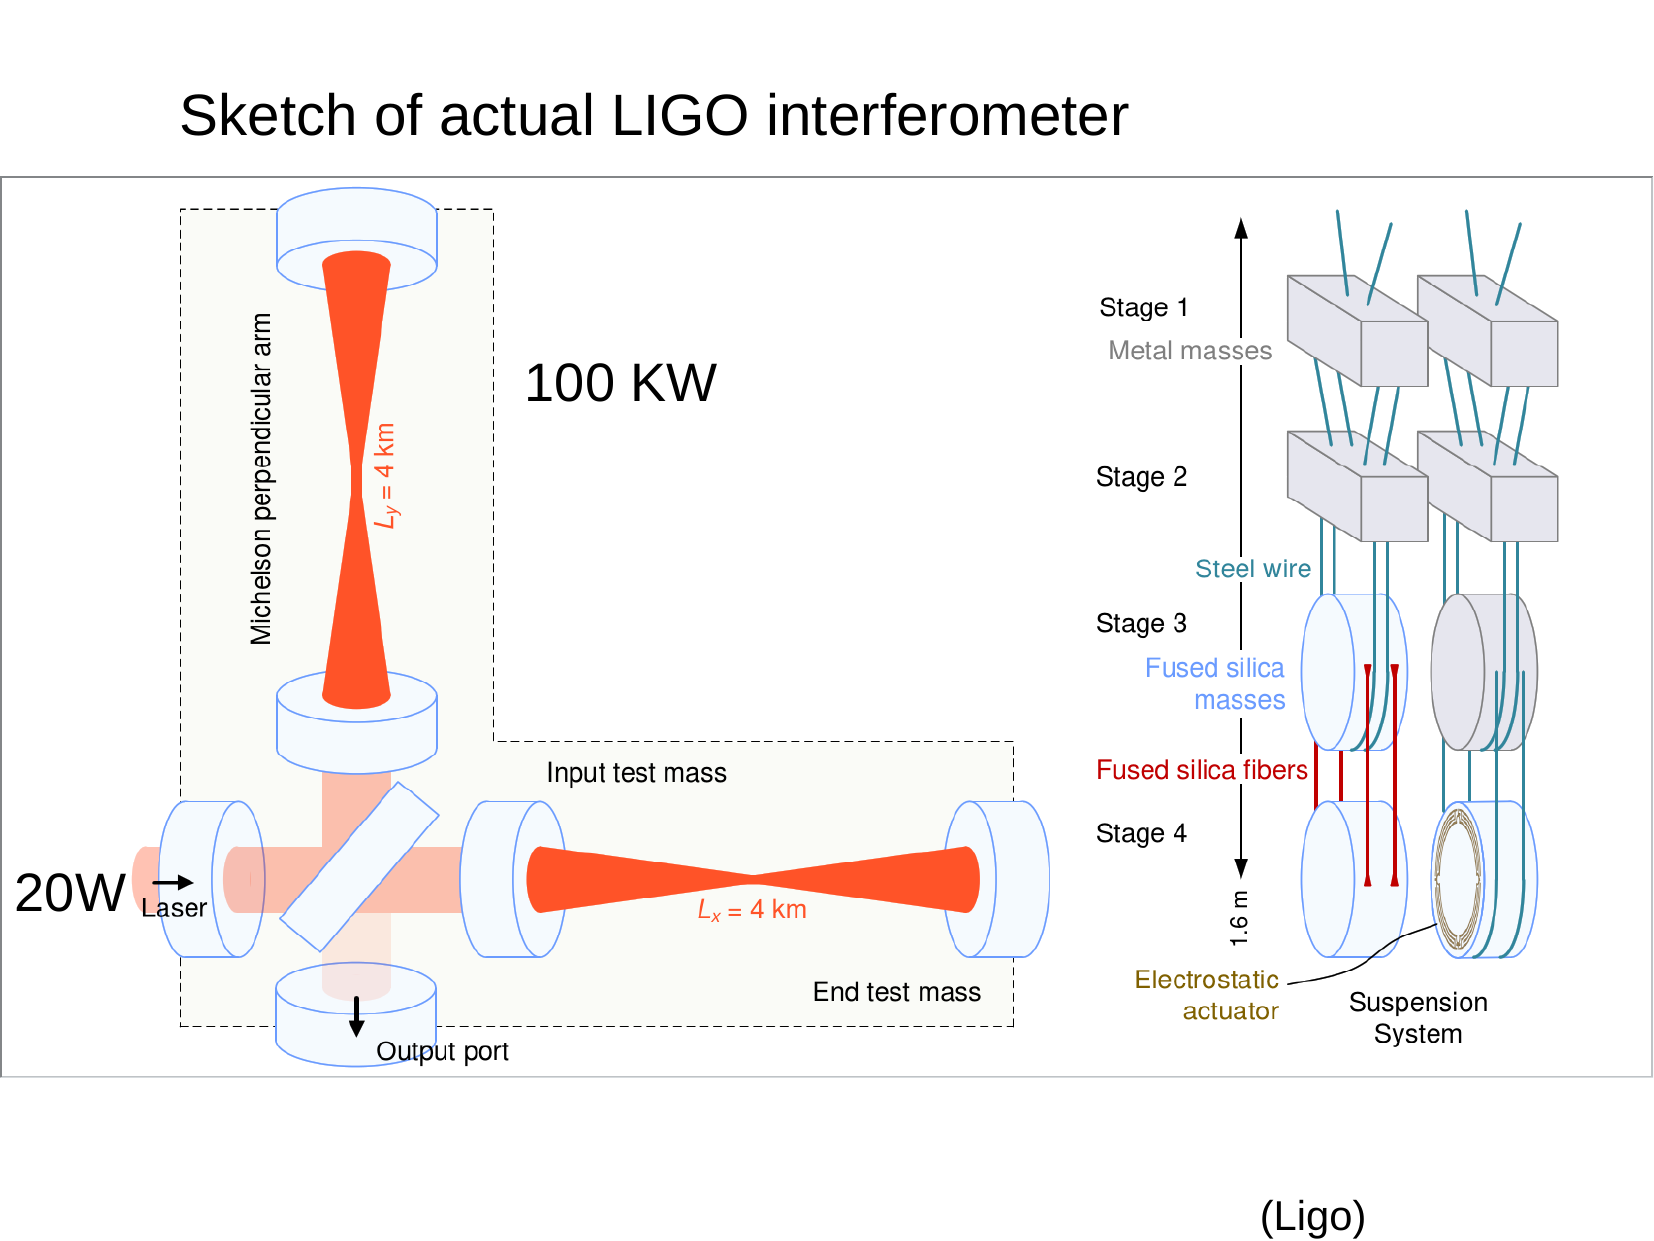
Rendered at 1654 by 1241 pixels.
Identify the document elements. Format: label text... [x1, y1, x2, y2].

text_box Sketch of actual LIGO interferometer [165, 75, 1146, 155]
picture [0, 176, 1654, 1078]
text_box 20W [0, 854, 142, 931]
text_box 100 KW [510, 345, 733, 421]
text_box (Ligo) [1245, 1185, 1382, 1241]
